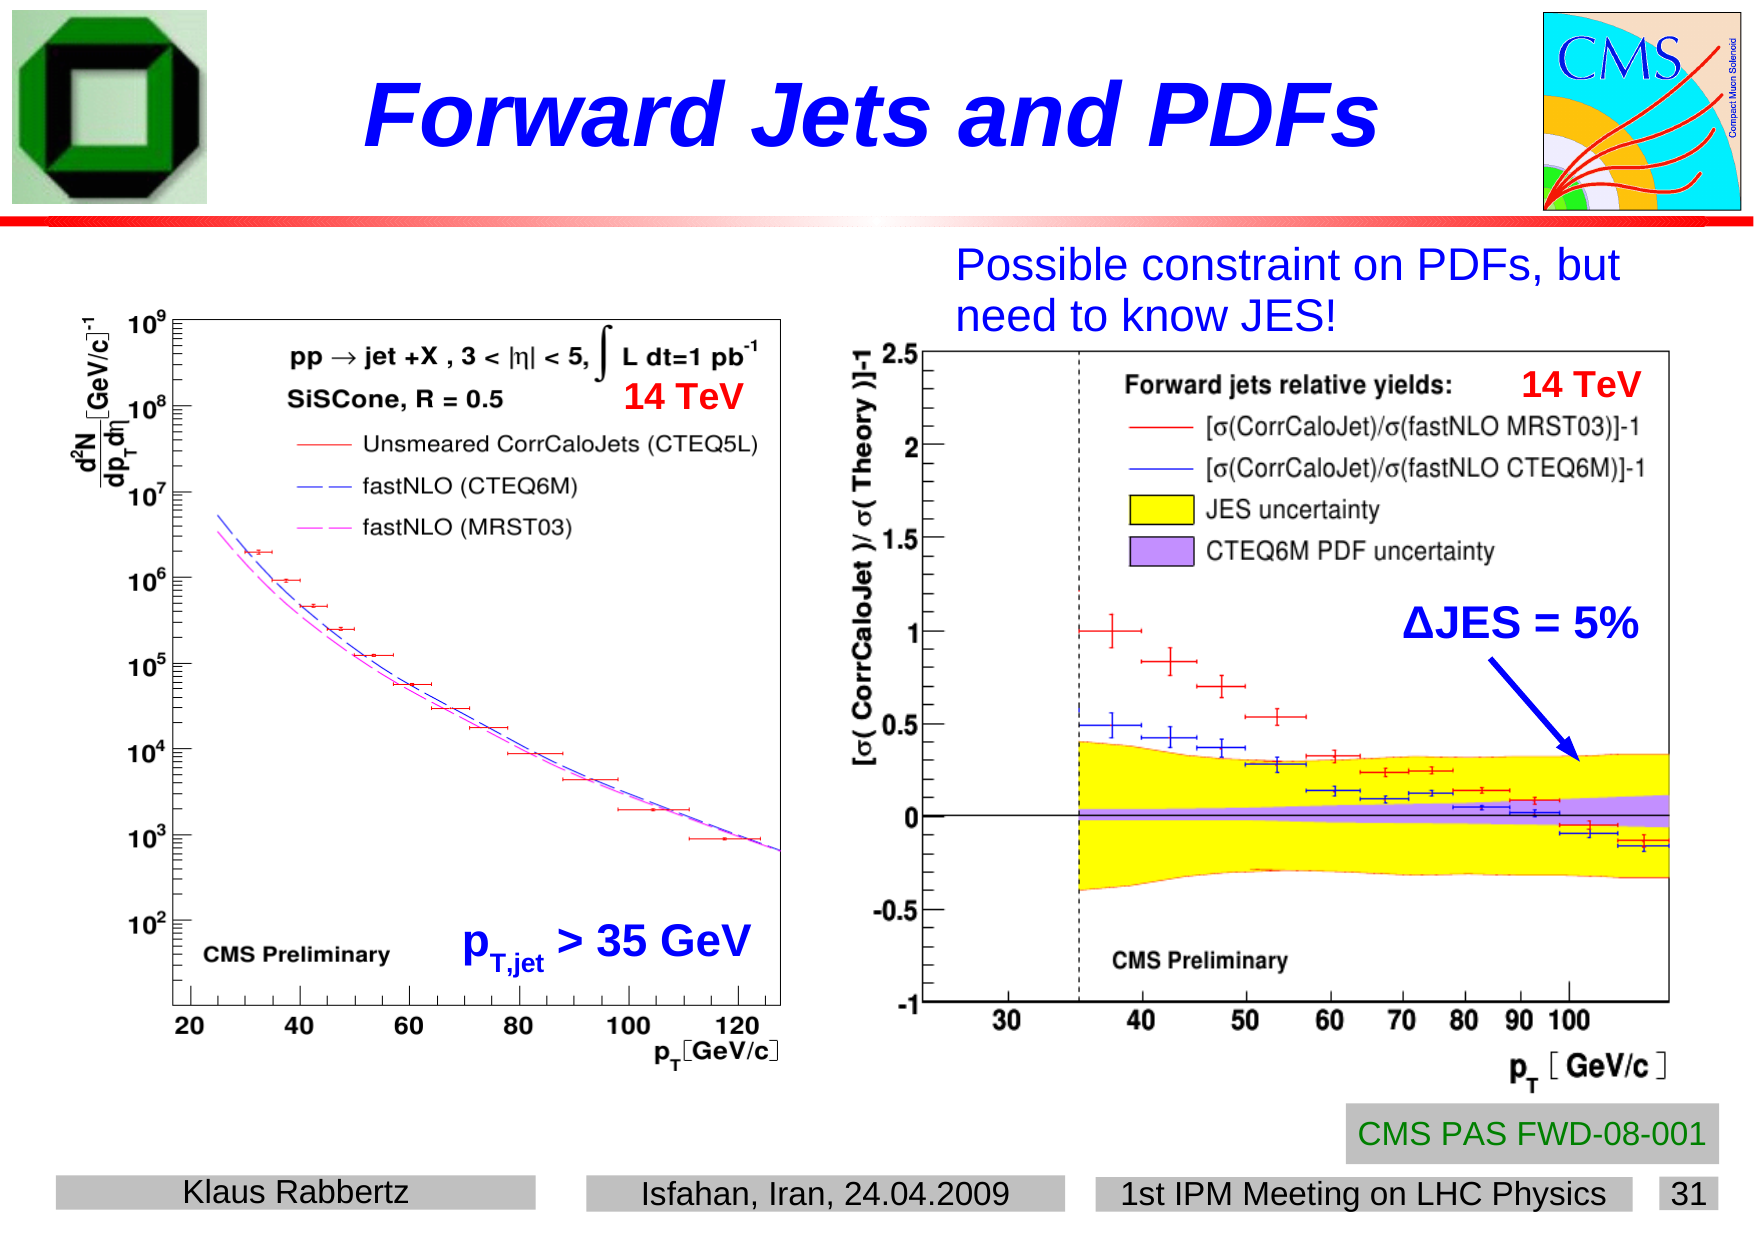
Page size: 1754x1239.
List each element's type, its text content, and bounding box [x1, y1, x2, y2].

text_box CMS PAS FWD-08-001 [1345, 1103, 1720, 1165]
picture [1542, 11, 1742, 211]
text_box 14 TeV [611, 363, 757, 431]
title Forward Jets and PDFs [220, 27, 1525, 202]
text_box ΔJES = 5% [1389, 585, 1651, 661]
text_box 14 TeV [1509, 351, 1654, 419]
text_box Possible constraint on PDFs, but need to know JES! [943, 227, 1633, 354]
picture [12, 10, 207, 204]
picture [839, 330, 1681, 1103]
text_box pT,jet > 35 GeV [450, 903, 764, 991]
picture [62, 300, 792, 1084]
